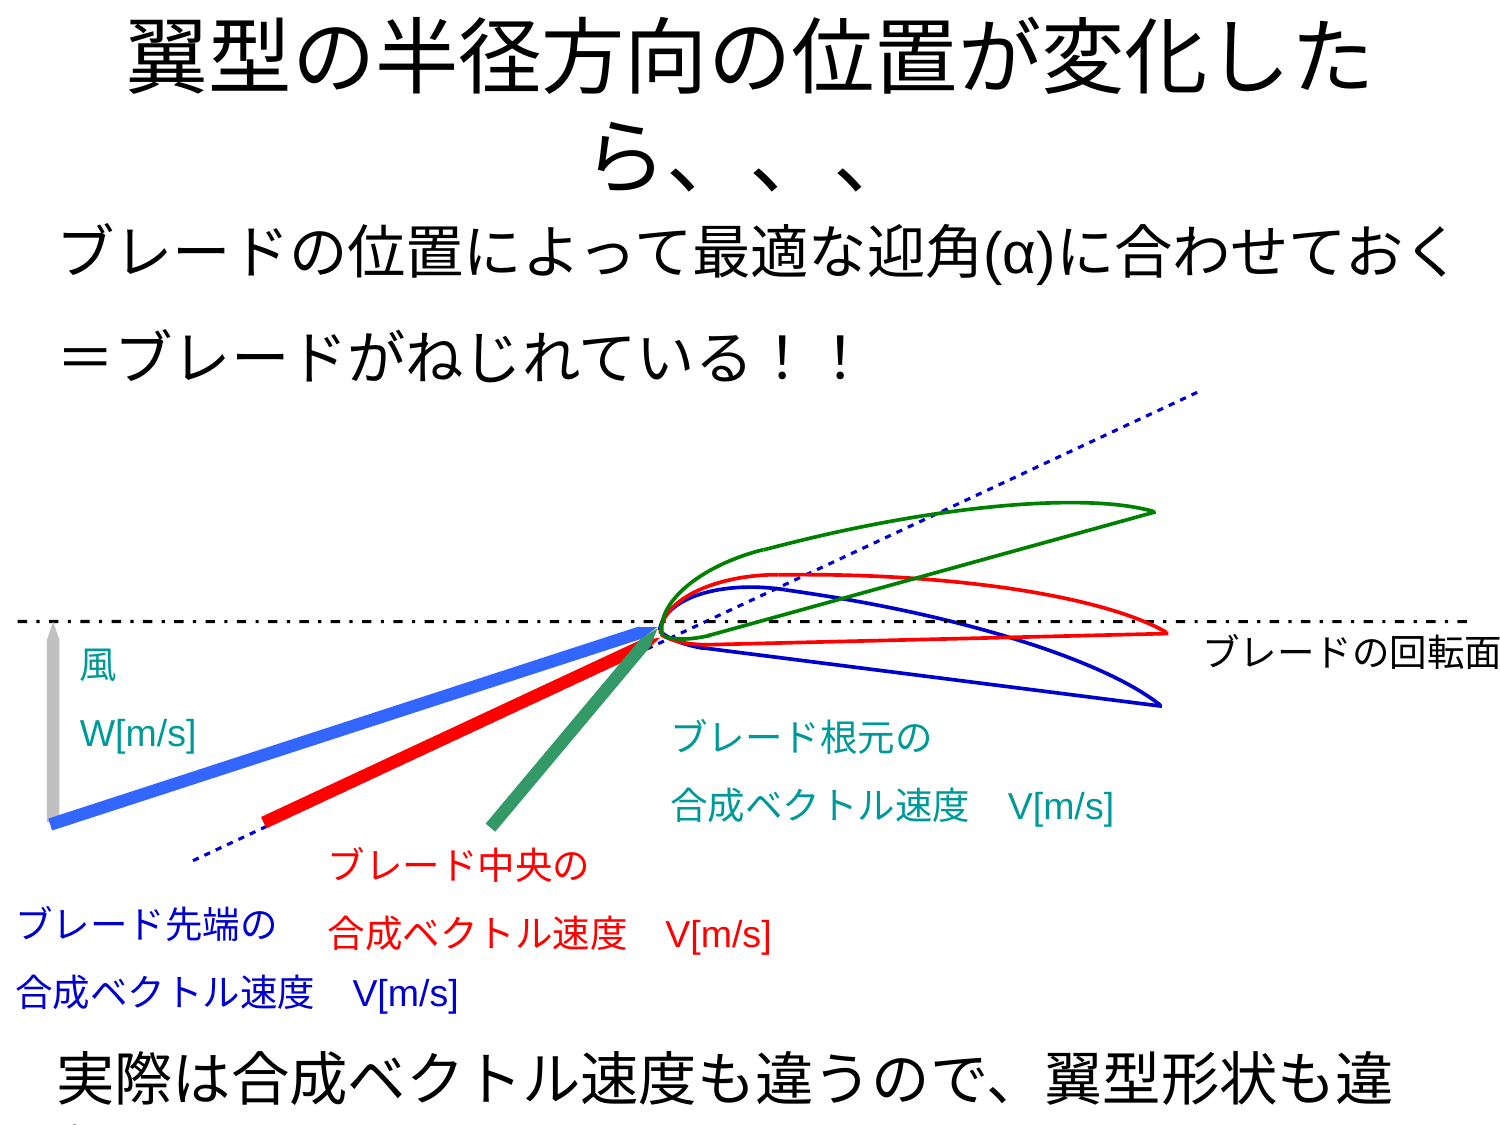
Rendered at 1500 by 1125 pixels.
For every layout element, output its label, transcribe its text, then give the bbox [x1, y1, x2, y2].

text_box ブレード先端の 合成ベクトル速度 V[m/s] [0, 893, 532, 1022]
text_box ブレード中央の 合成ベクトル速度 V[m/s] [312, 834, 845, 963]
text_box ブレードの回転面 [1187, 621, 1500, 682]
text_box 実際は合成ベクトル速度も違うので、翼型形状も違う！！ [41, 1034, 1500, 1121]
text_box ブレードの位置によって最適な迎角(α)に合わせておく ＝ブレードがねじれている！！ [41, 208, 1500, 399]
text_box ブレード根元の 合成ベクトル速度 V[m/s] [655, 706, 1187, 835]
text_box 風 W[m/s] [64, 633, 231, 762]
title 翼型の半径方向の位置が変化したら、、、 [0, 0, 1500, 185]
